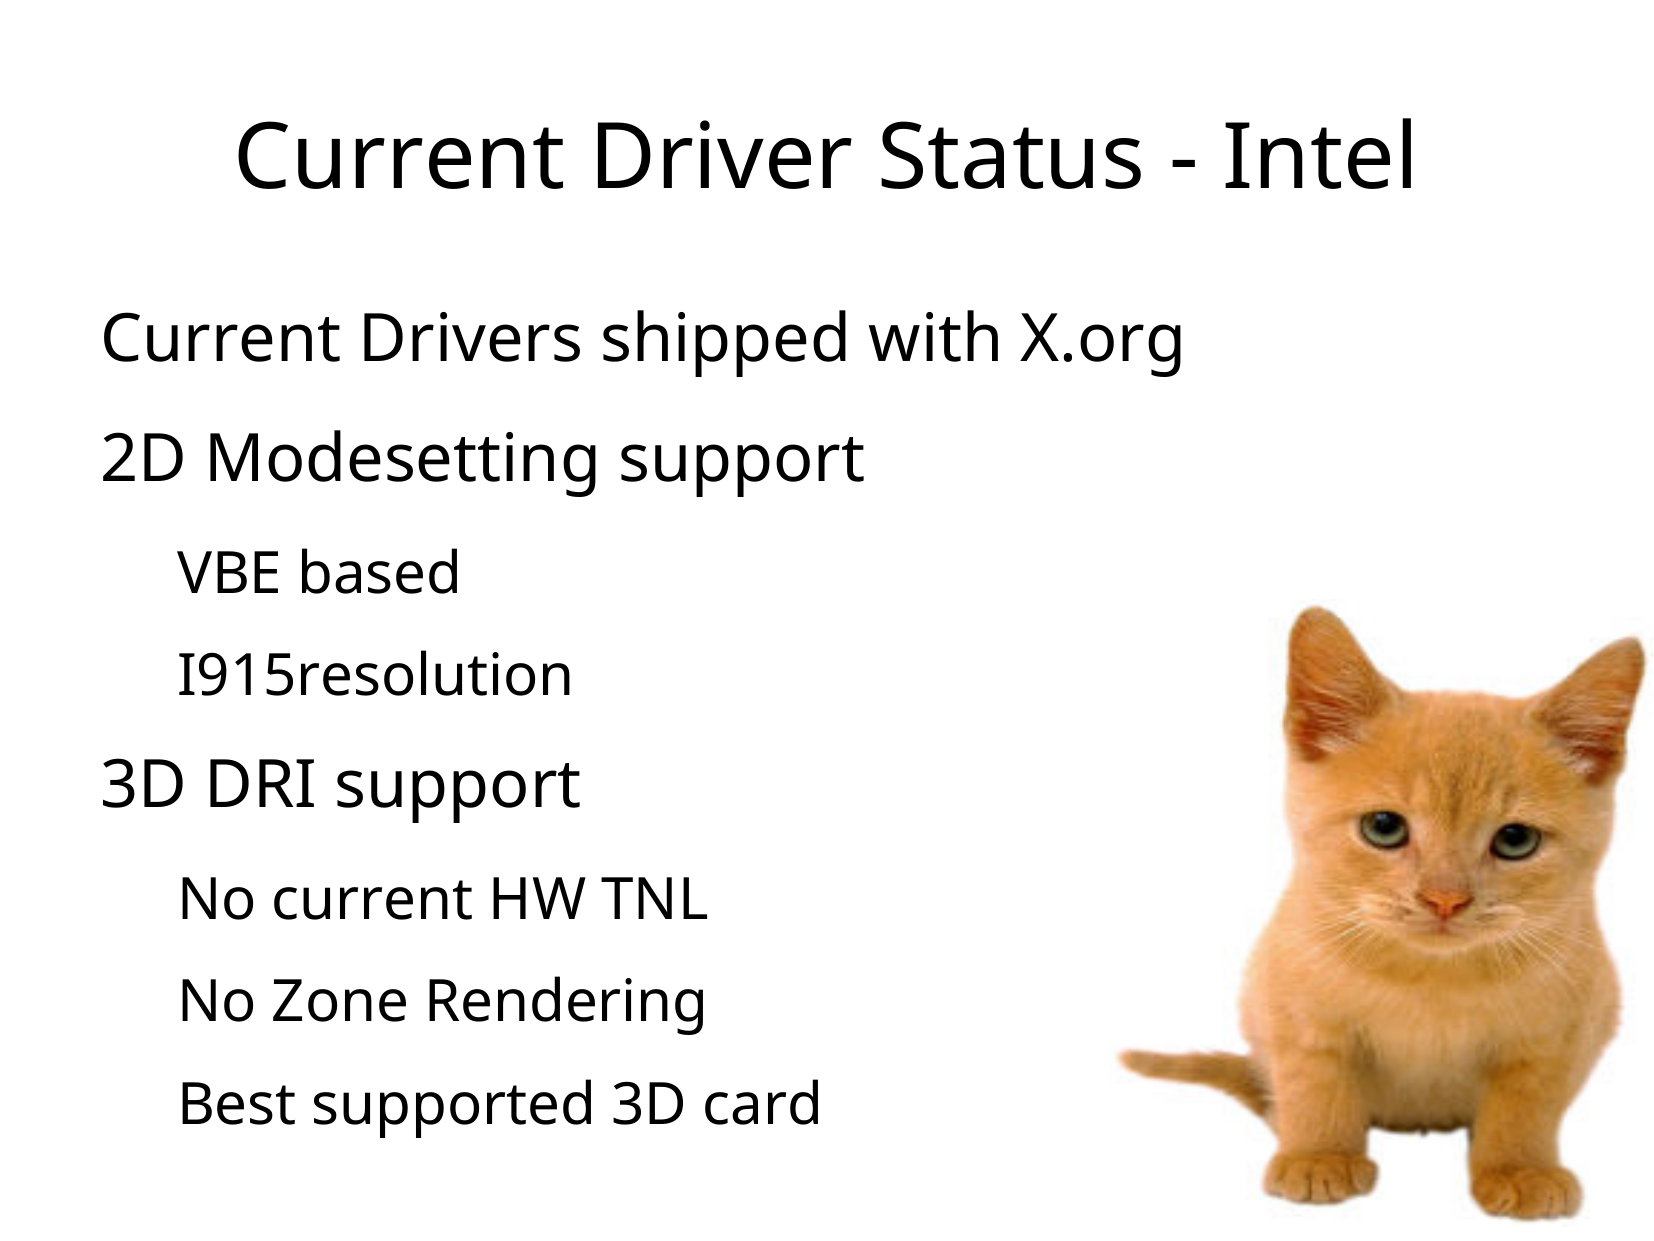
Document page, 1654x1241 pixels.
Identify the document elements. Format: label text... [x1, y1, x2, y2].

title Current Driver Status - Intel [82, 49, 1571, 257]
list Current Drivers shipped with X.org 2D Modesetting support VBE based I915resolution 3D DRI support No current HW TNL No Zone Rendering Best supported 3D card [82, 290, 1571, 1109]
picture [1109, 599, 1654, 1227]
